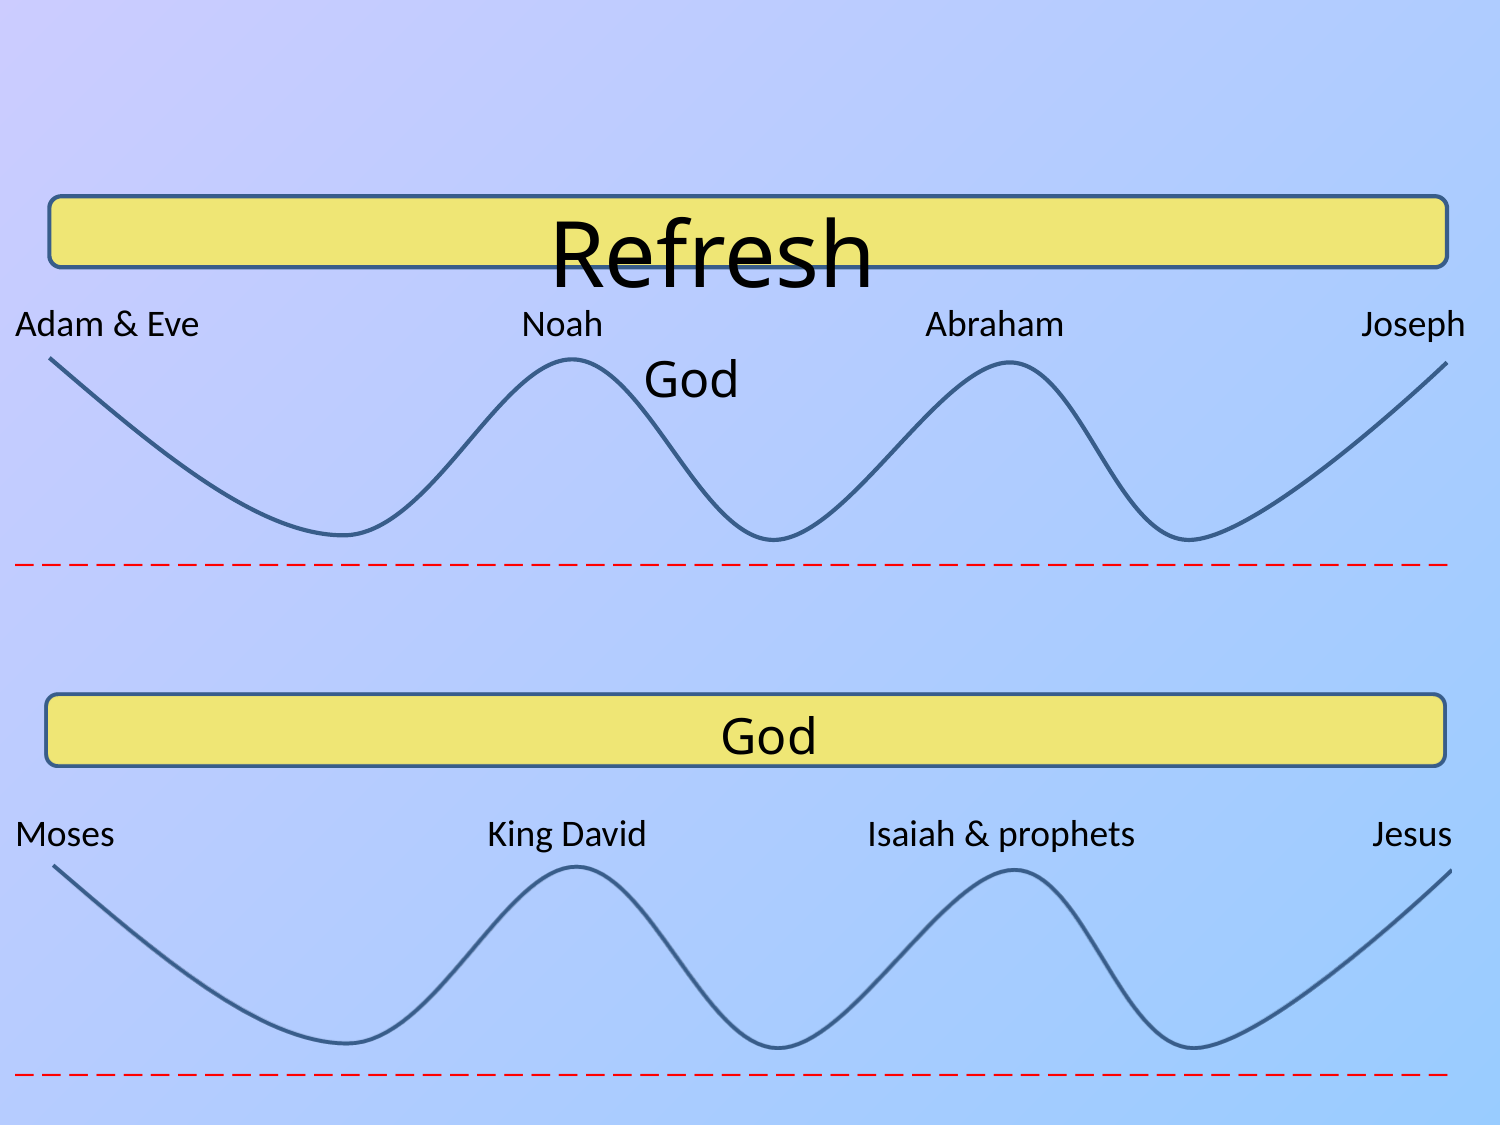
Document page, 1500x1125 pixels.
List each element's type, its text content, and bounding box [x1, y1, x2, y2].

text_box Adam & Eve Noah Abraham Joseph _ _ _ _ _ _ _ _ _ _ _ _ _ _ _ _ _ _ _ _ _ _ _ _ _ _ _ _ _ _ _ _ _ _ _ _ _ _ _ _ _ _ _ _ _ _ _ _ _ _ _ _ _ God Moses King David Isaiah & prophets Jesus _ _ _ _ _ _ _ _ _ _ _ _ _ _ _ _ _ _ _ _ _ _ _ _ _ _ _ _ _ _ _ _ _ _ _ _ _ _ _ _ _ _ _ _ _ _ _ _ _ _ _ _ _ [0, 201, 1495, 1125]
title Refresh God [75, 78, 1426, 201]
picture [51, 863, 1452, 1050]
text_box [51, 196, 75, 201]
text_box [1426, 196, 1445, 201]
